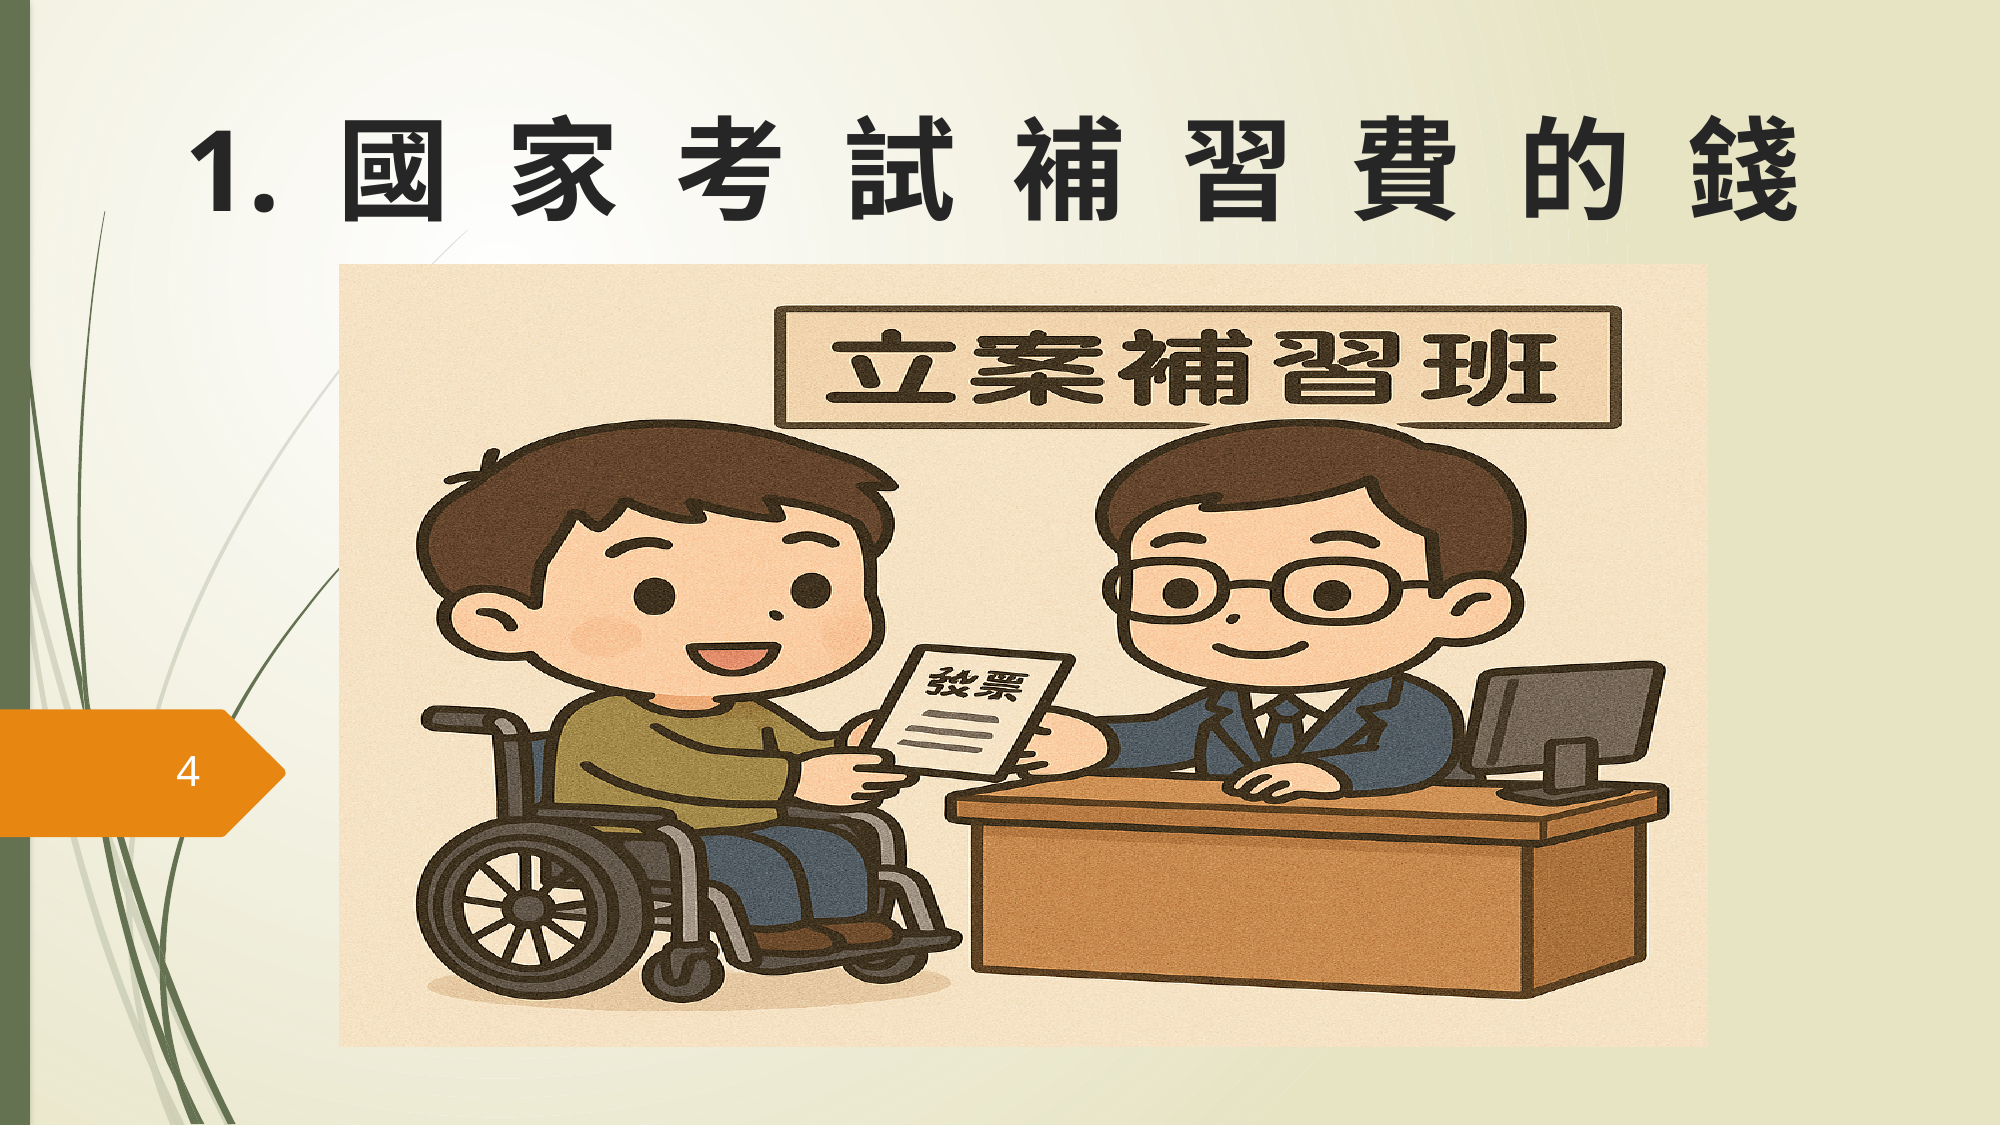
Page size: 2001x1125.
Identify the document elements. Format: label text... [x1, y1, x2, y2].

picture [339, 264, 1708, 1047]
picture [49, 836, 321, 1108]
title 1. 國 家 考 試 補 習 費 的 錢 [169, 17, 2000, 242]
